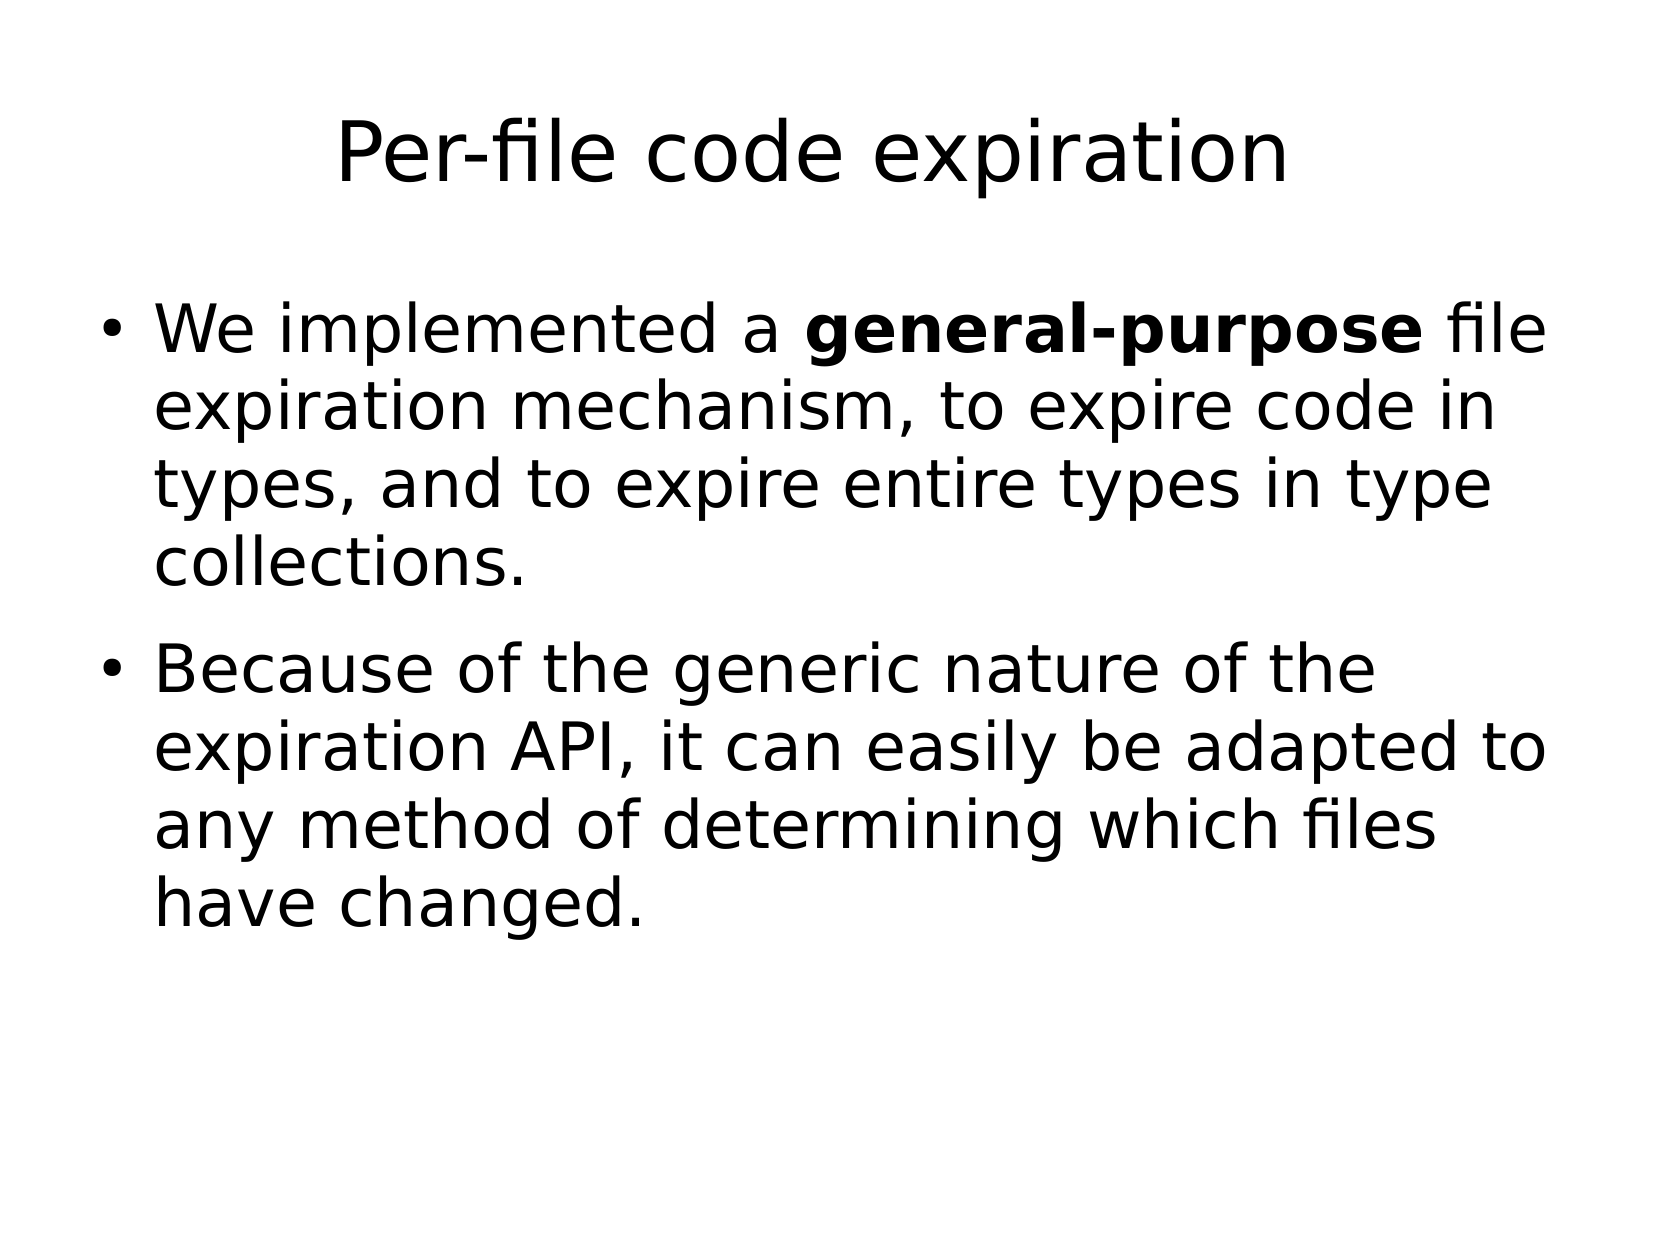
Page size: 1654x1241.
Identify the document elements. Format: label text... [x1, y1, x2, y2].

list We implemented a general-purpose file expiration mechanism, to expire code in types, and to expire entire types in type collections. Because of the generic nature of the expiration API, it can easily be adapted to any method of determining which files have changed. [82, 290, 1571, 1111]
title Per-file code expiration [82, 49, 1571, 257]
